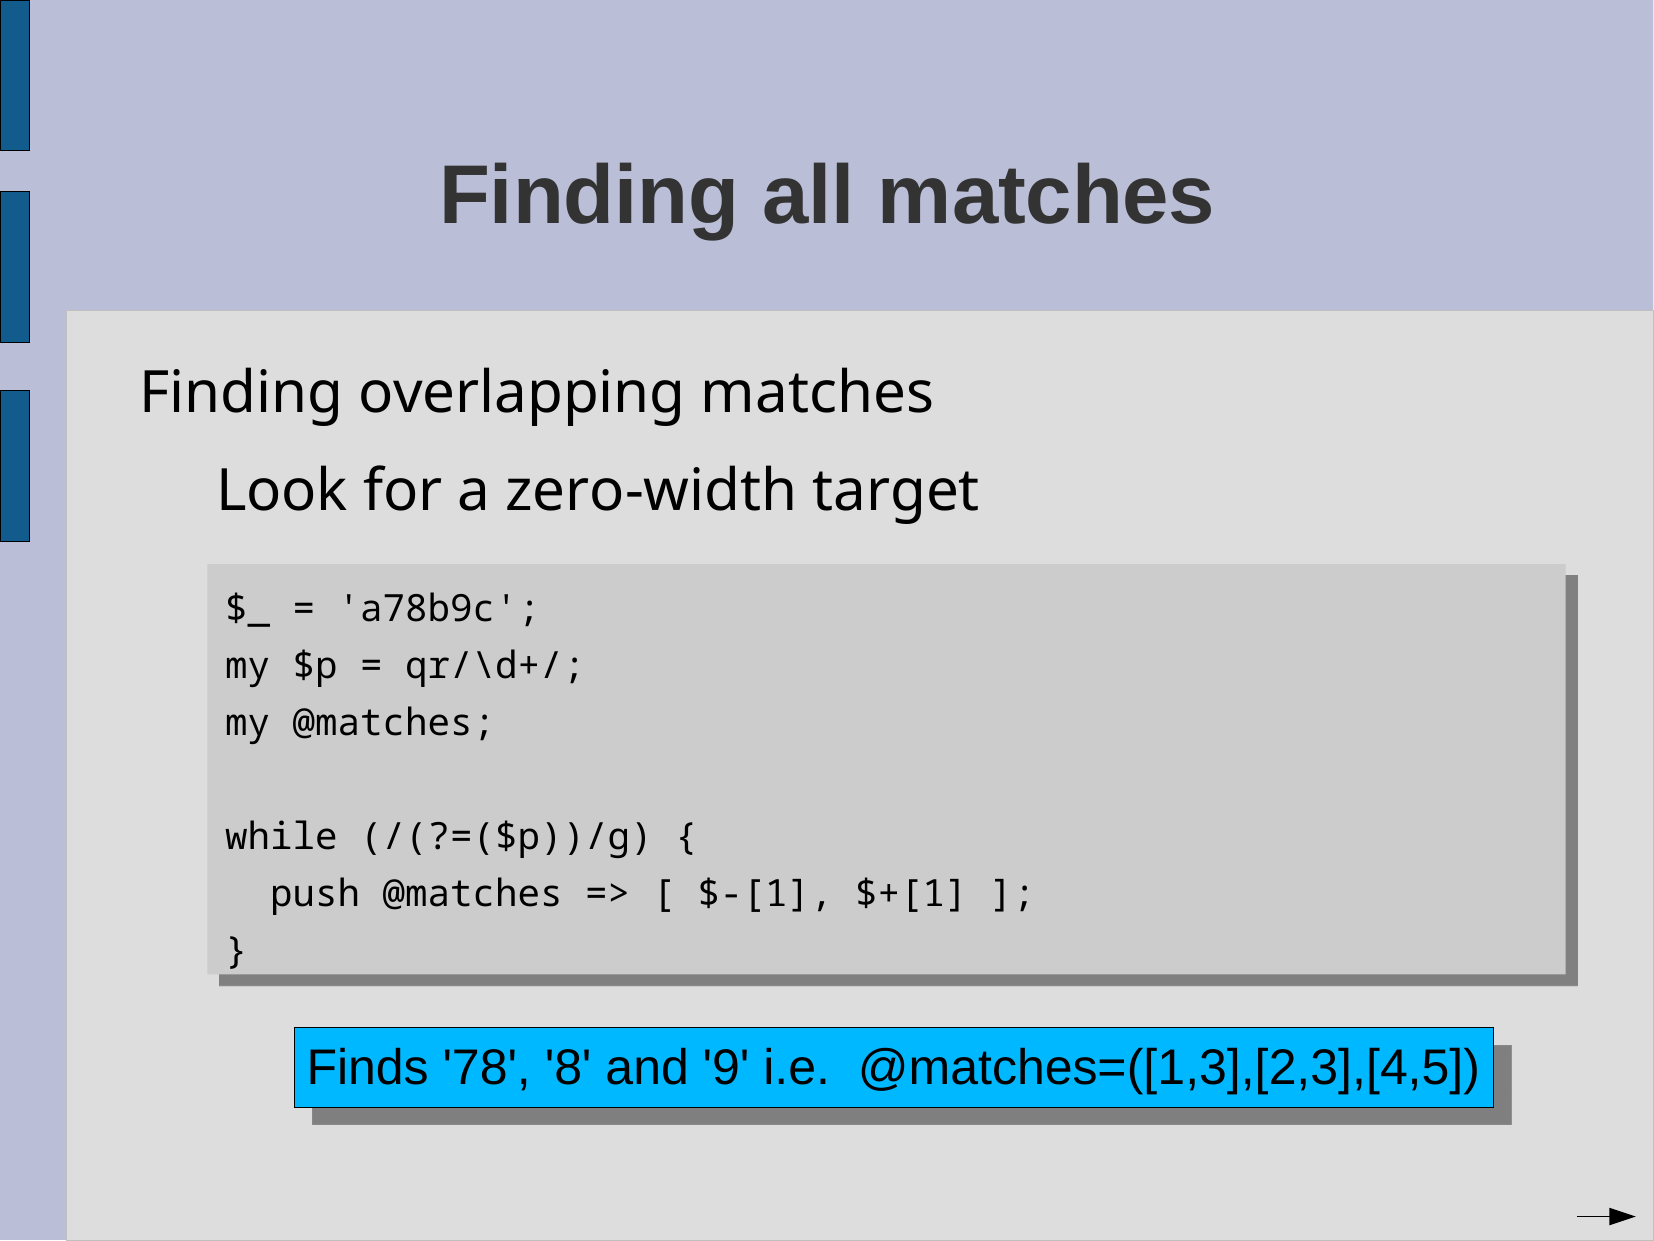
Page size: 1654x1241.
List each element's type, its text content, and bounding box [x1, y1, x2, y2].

title Finding all matches [121, 91, 1534, 299]
list Finding overlapping matches Look for a zero-width target [121, 350, 1534, 638]
text_box Finds '78', '8' and '9' i.e. @matches=([1,3],[2,3],[4,5]) [294, 1027, 1494, 1108]
text_box $_ = 'a78b9c'; my $p = qr/\d+/; my @matches; while (/(?=($p))/g) { push @matches => [ $-[1], $+[1] ]; } [207, 564, 1566, 928]
